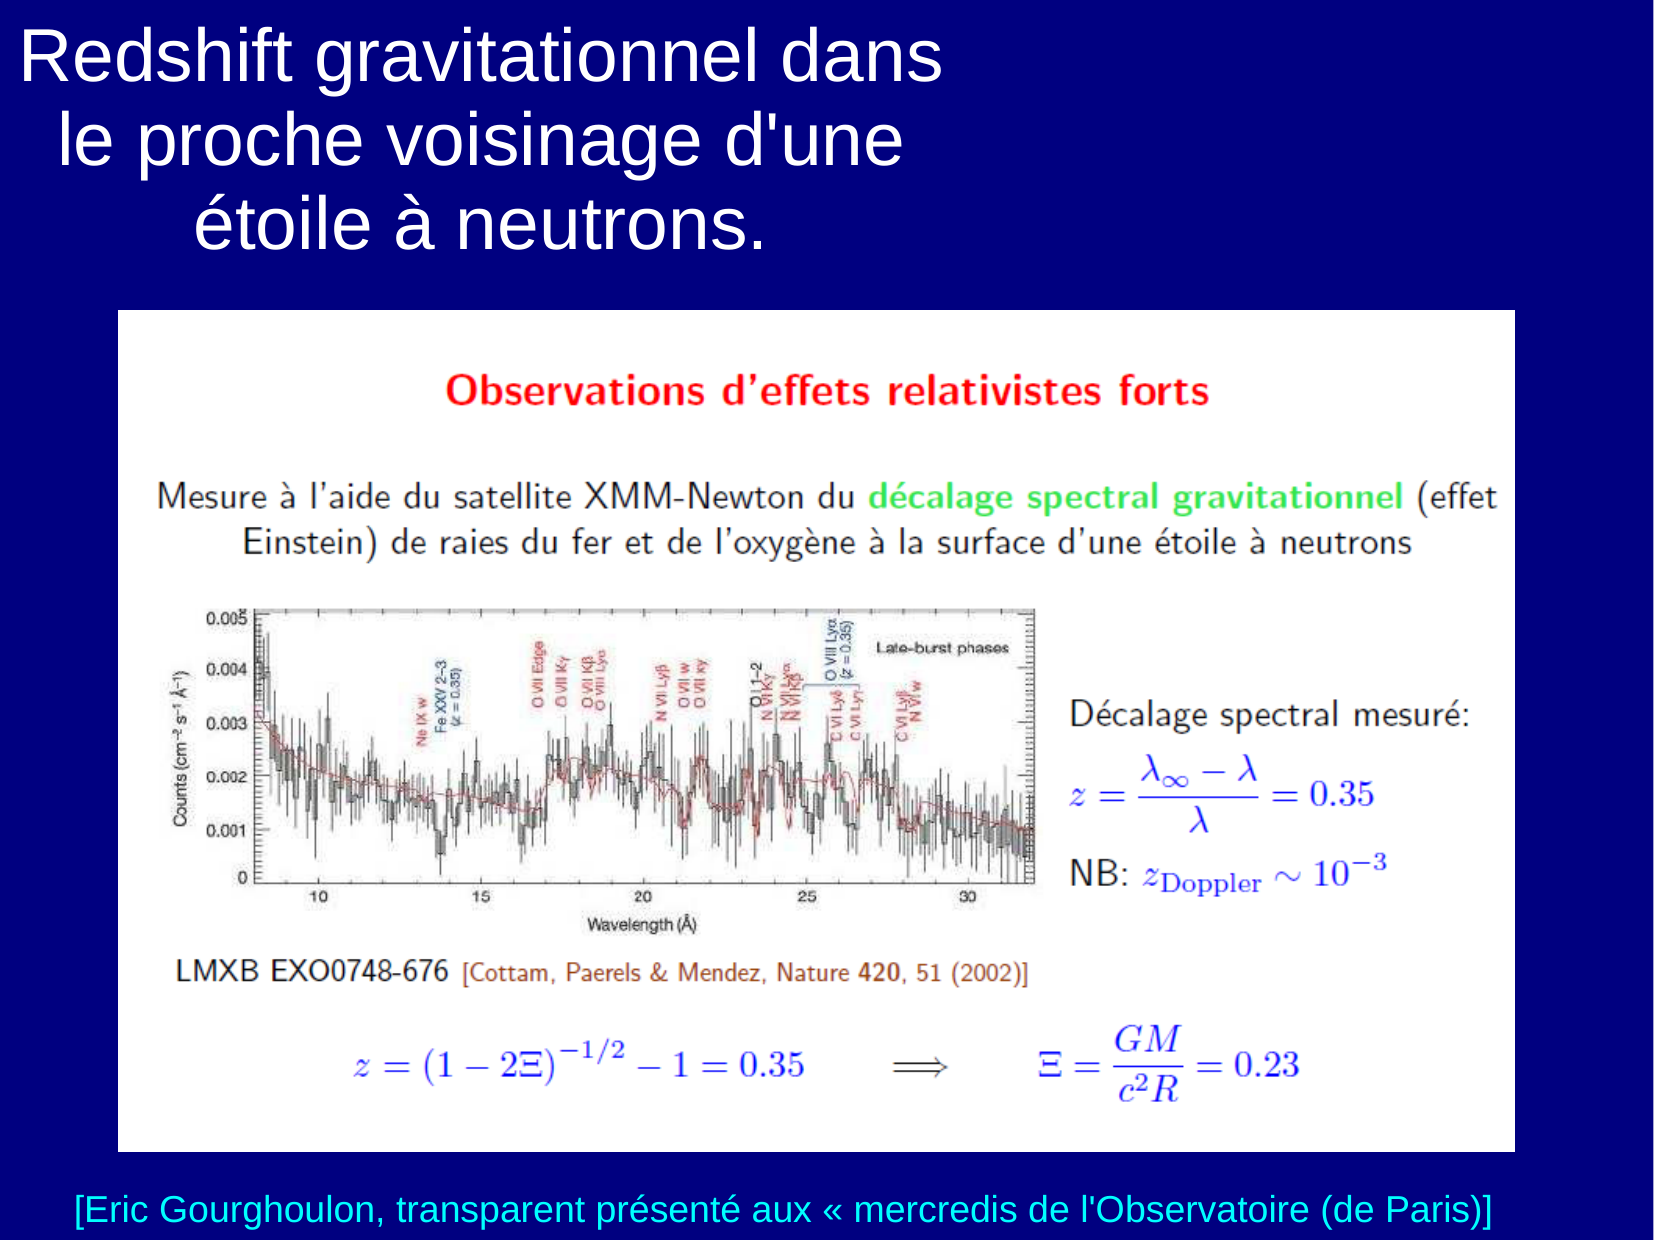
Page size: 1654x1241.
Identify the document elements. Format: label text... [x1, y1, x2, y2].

picture [118, 310, 1515, 1152]
title Redshift gravitationnel dans le proche voisinage d'une étoile à neutrons. [17, 13, 945, 266]
text_box [Eric Gourghoulon, transparent présenté aux « mercredis de l'Observatoire (de Paris)] [59, 1181, 1509, 1238]
